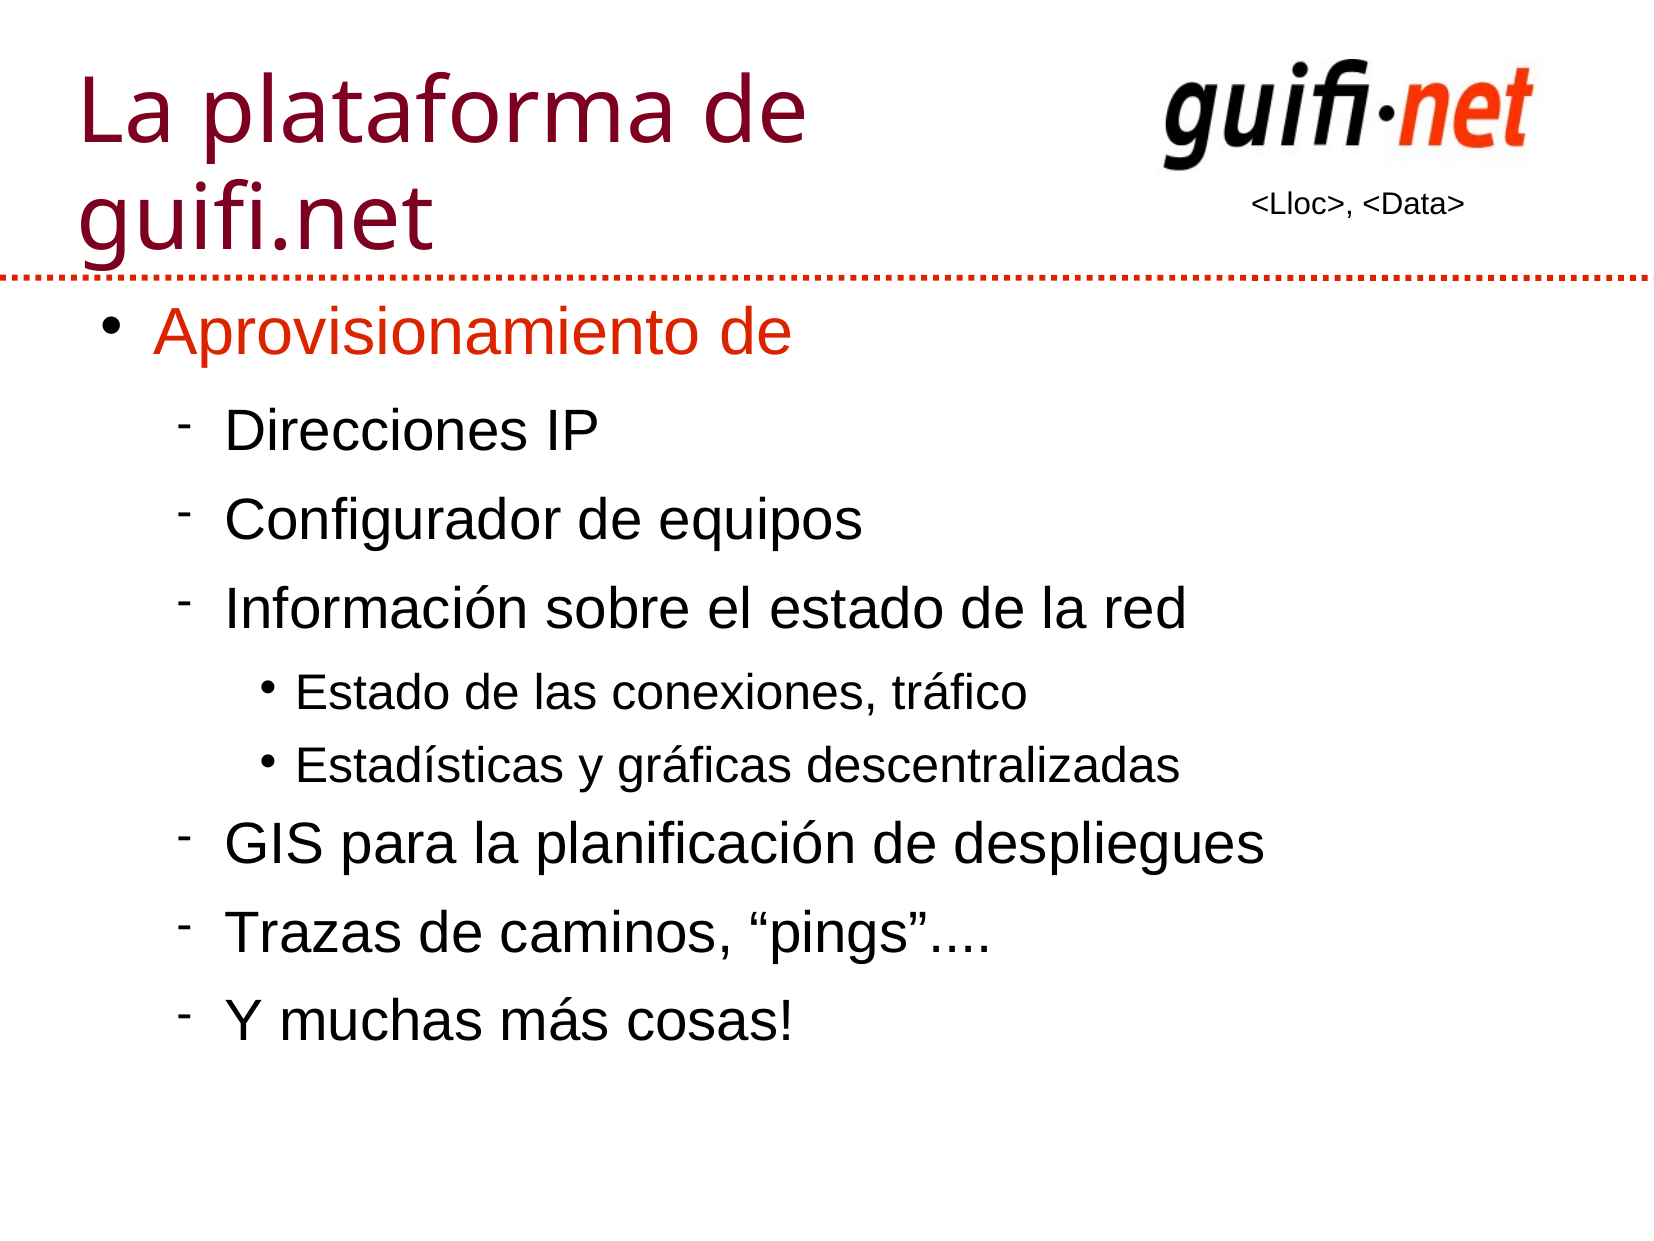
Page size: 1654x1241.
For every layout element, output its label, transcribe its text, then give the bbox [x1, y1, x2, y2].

list Aprovisionamiento de Direcciones IP Configurador de equipos Información sobre el estado de la red Estado de las conexiones, tráfico Estadísticas y gráficas descentralizadas GIS para la planificación de despliegues Trazas de caminos, “pings”.... Y muchas más cosas! [82, 290, 1571, 1109]
picture [1157, 59, 1542, 172]
title La plataforma de guifi.net [76, 53, 1093, 272]
